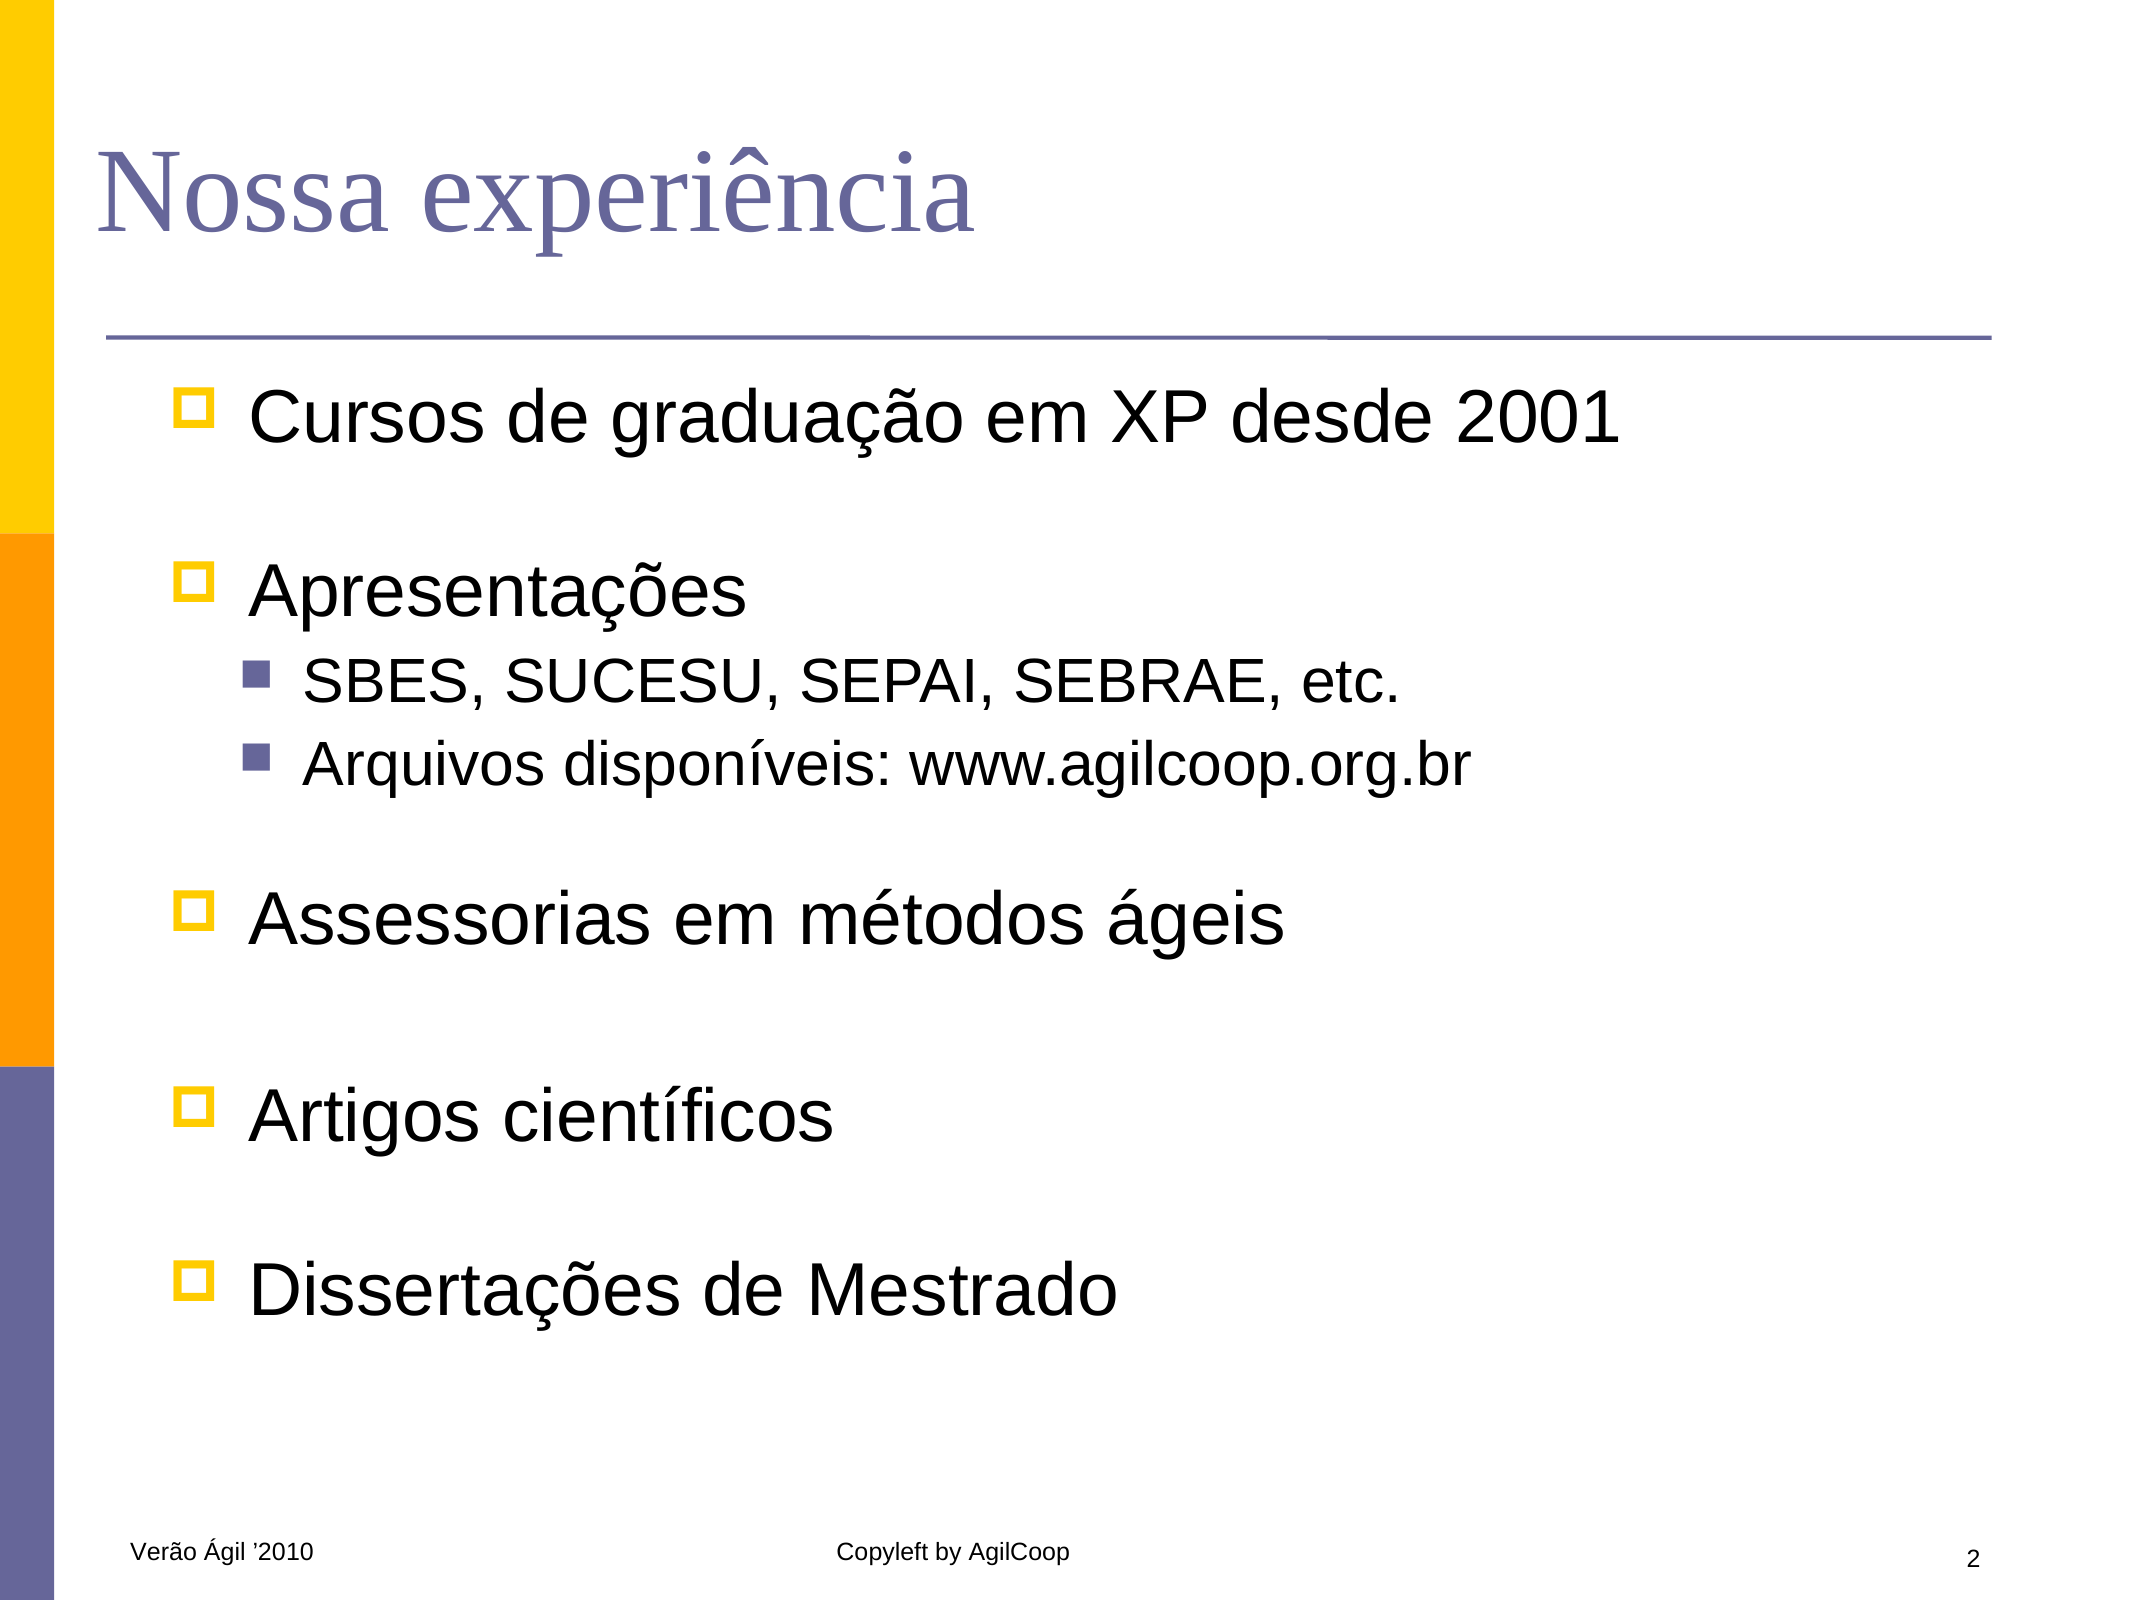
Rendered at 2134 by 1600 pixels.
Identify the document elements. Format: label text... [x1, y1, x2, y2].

text_box Copyleft by AgilCoop [827, 1535, 1271, 1582]
text_box [0, 0, 55, 1600]
title Nossa experiência [77, 83, 1998, 266]
text_box Verão Ágil ’2010 [120, 1535, 438, 1582]
list Cursos de graduação em XP desde 2001 Apresentações SBES, SUCESU, SEPAI, SEBRAE, etc. Arquivos disponíveis: www.agilcoop.org.br Assessorias em métodos ágeis Artigos científicos Dissertações de Mestrado [159, 266, 2027, 1430]
